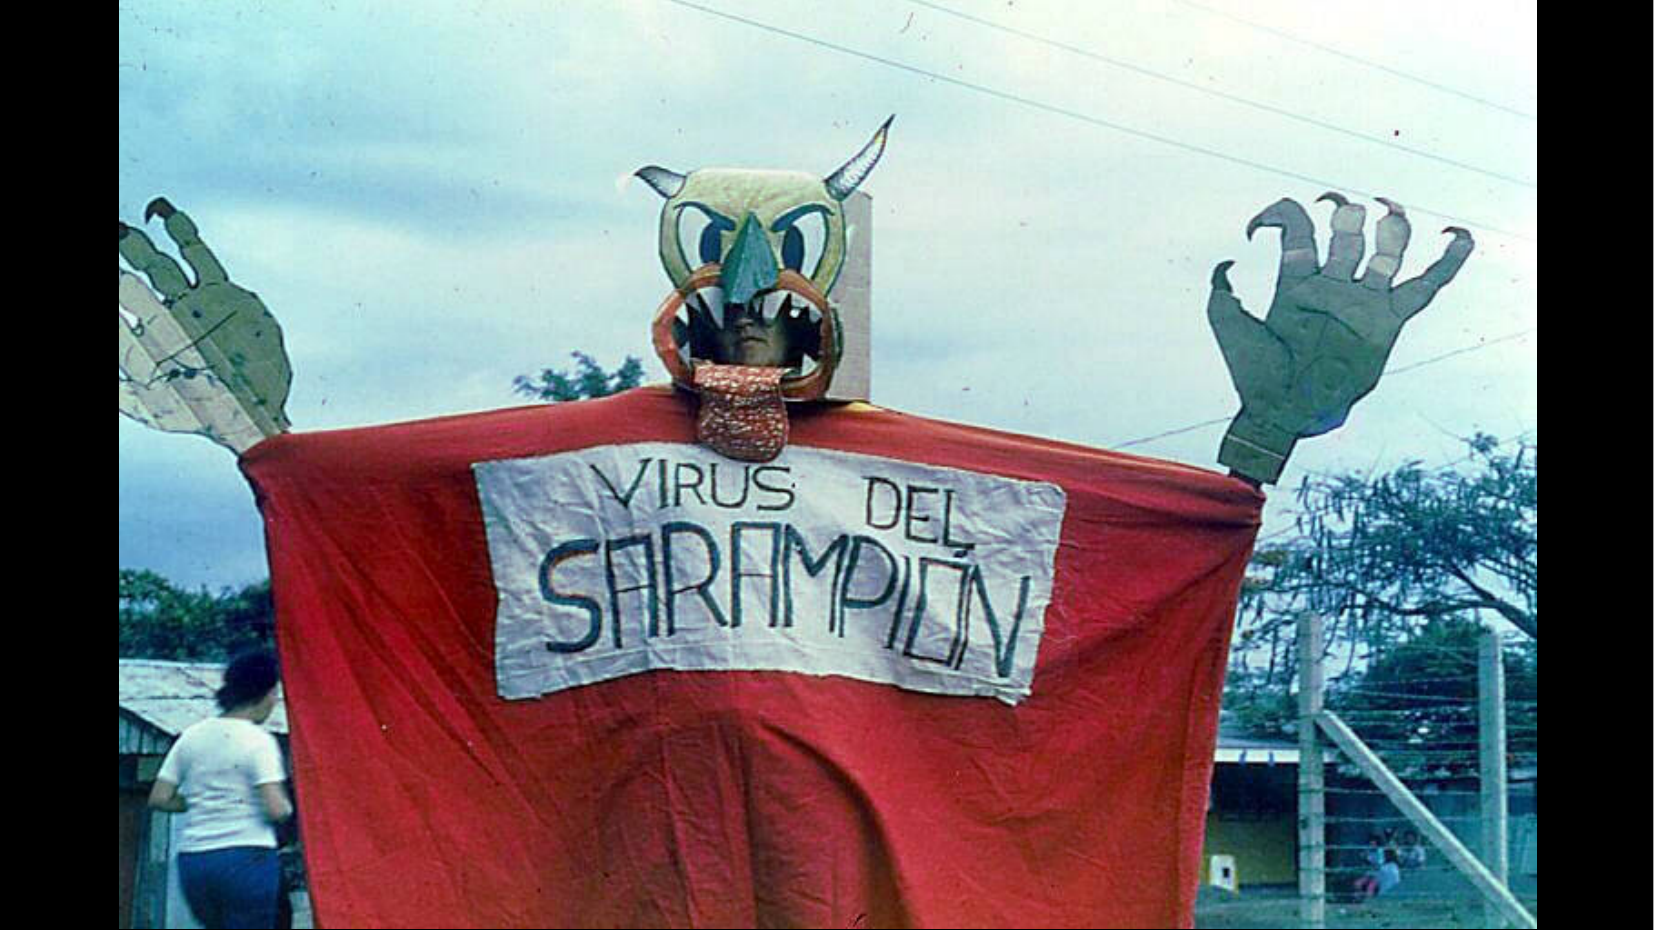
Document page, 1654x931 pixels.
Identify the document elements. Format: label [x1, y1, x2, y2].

picture [119, 0, 1537, 929]
